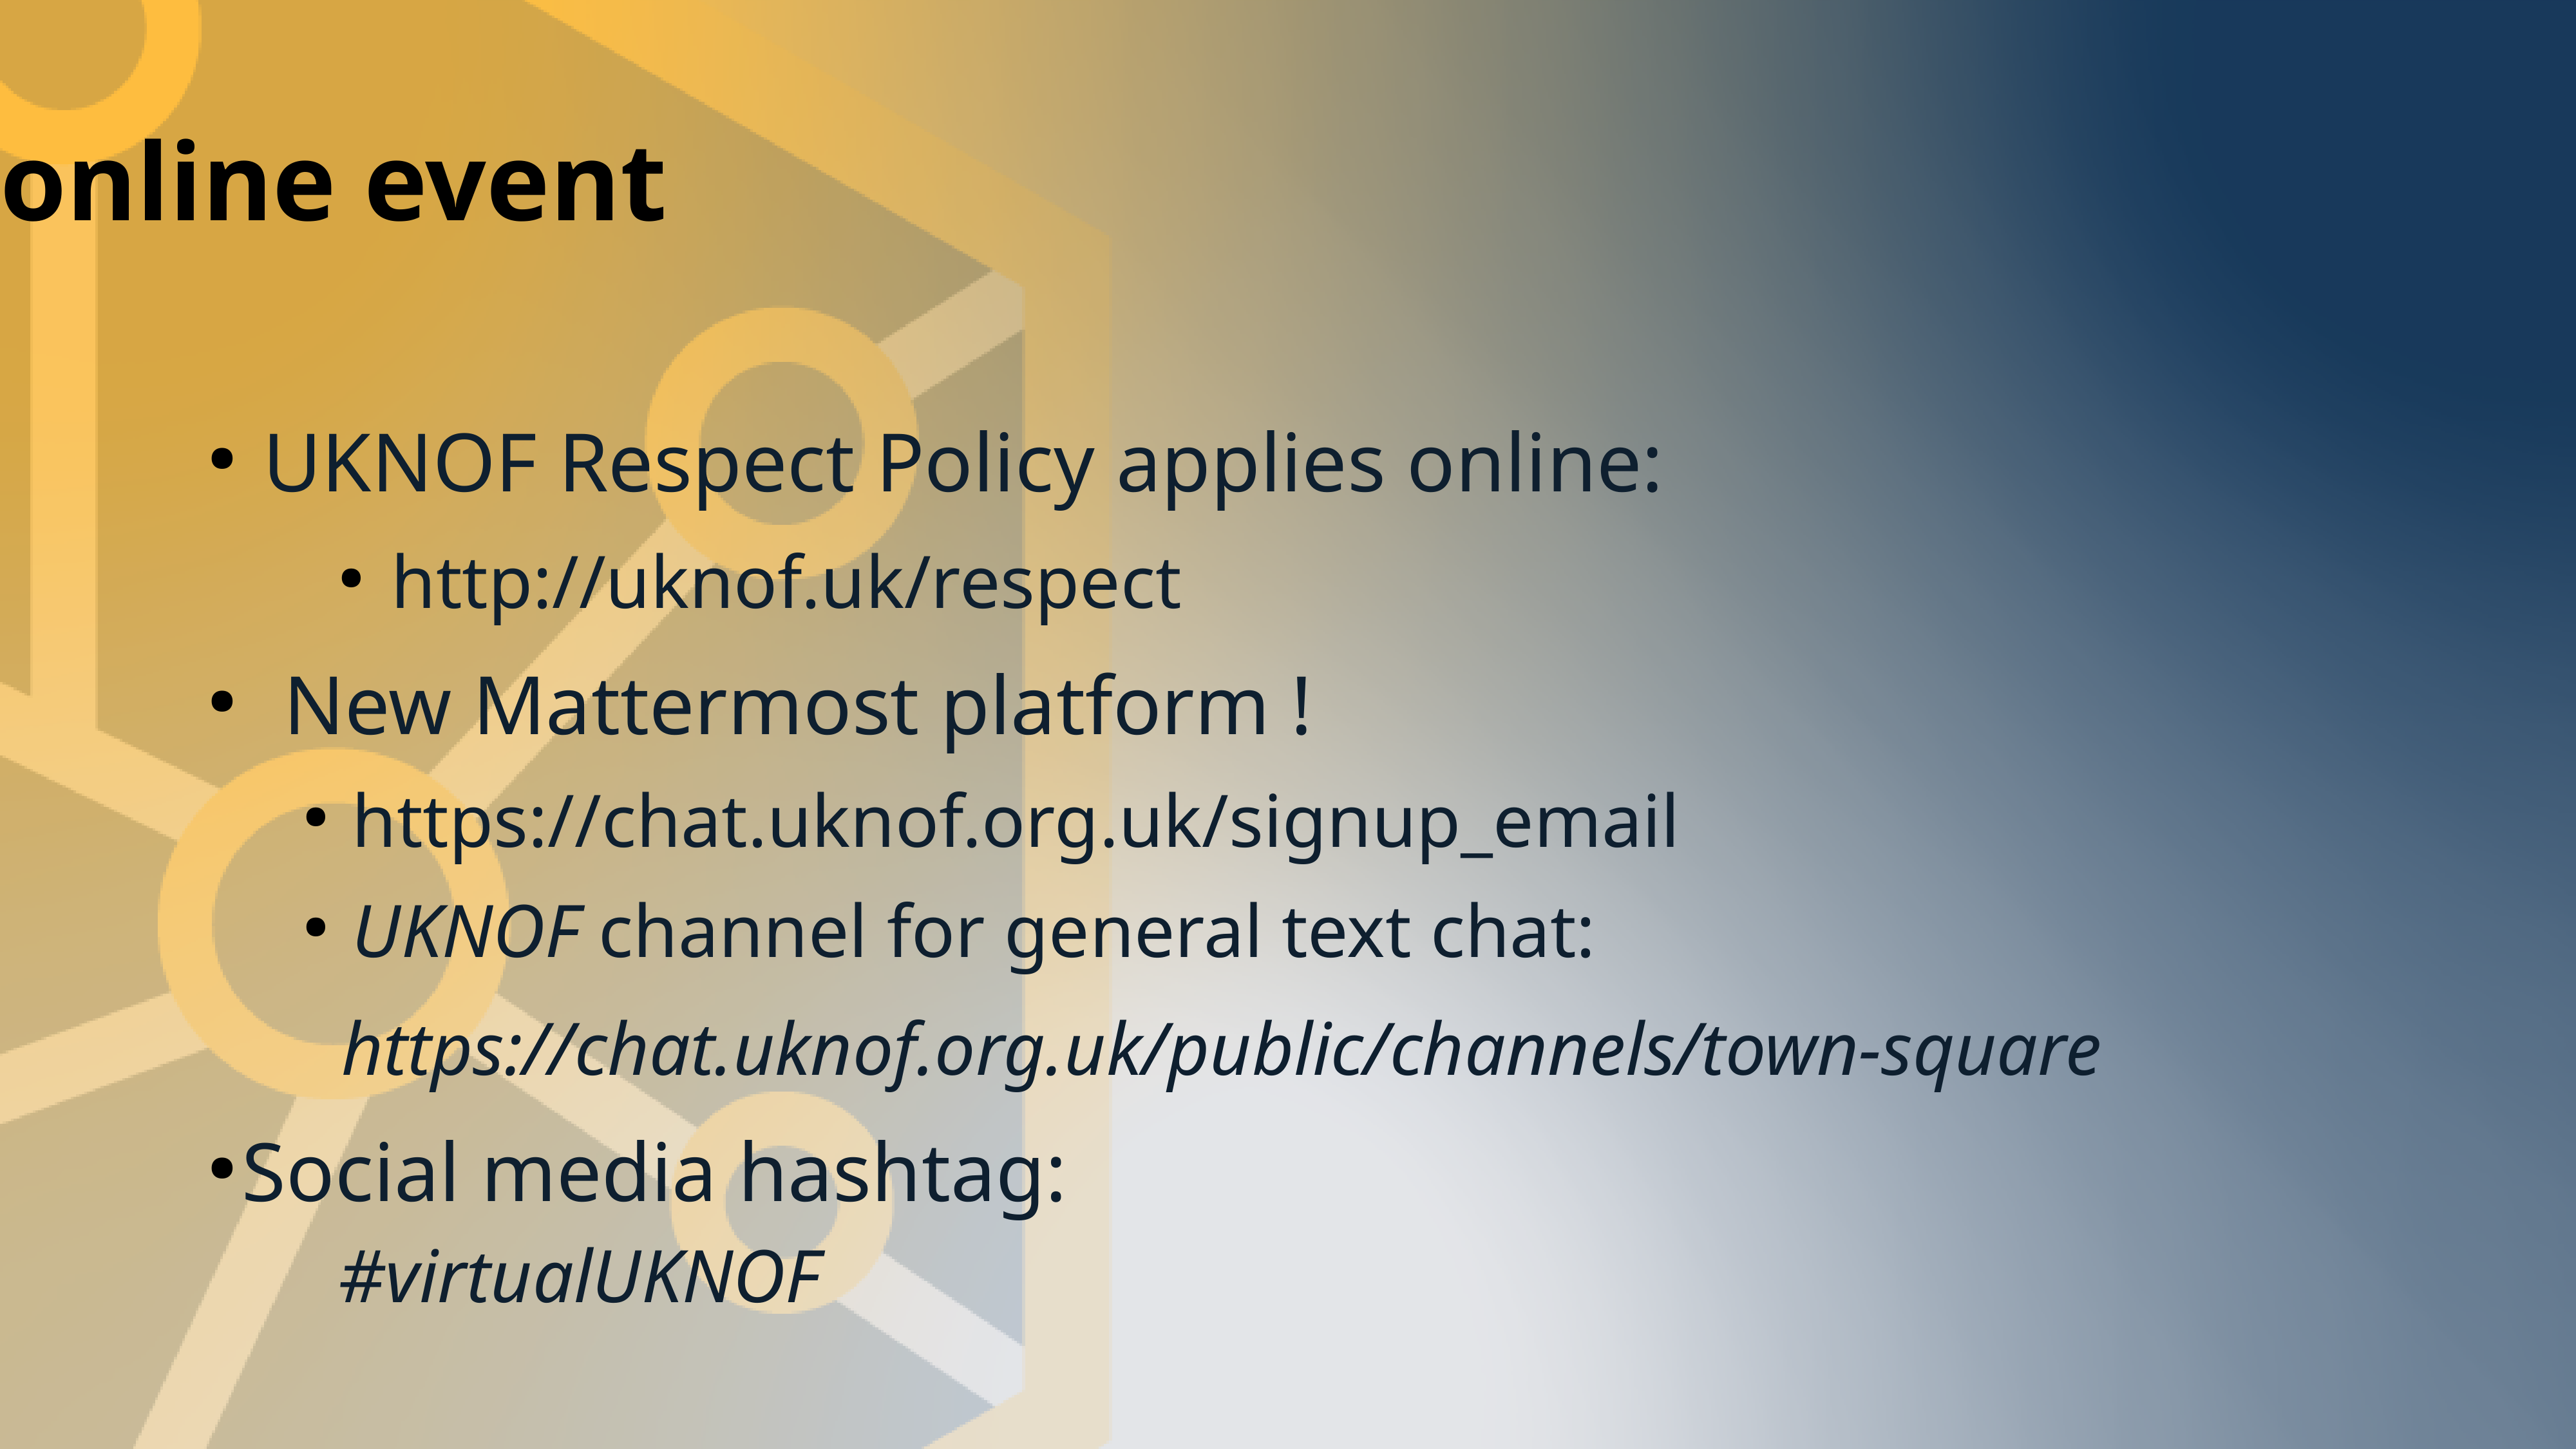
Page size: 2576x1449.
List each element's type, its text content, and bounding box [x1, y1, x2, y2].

picture [0, 0, 2576, 1449]
title online event [0, 57, 1691, 300]
list UKNOF Respect Policy applies online: http://uknof.uk/respect New Mattermost platform ! https://chat.uknof.org.uk/signup_email UKNOF channel for general text chat: https://chat.uknof.org.uk/public/channels/town-square Social media hashtag: #virtualUKNOF [196, 405, 2380, 1247]
